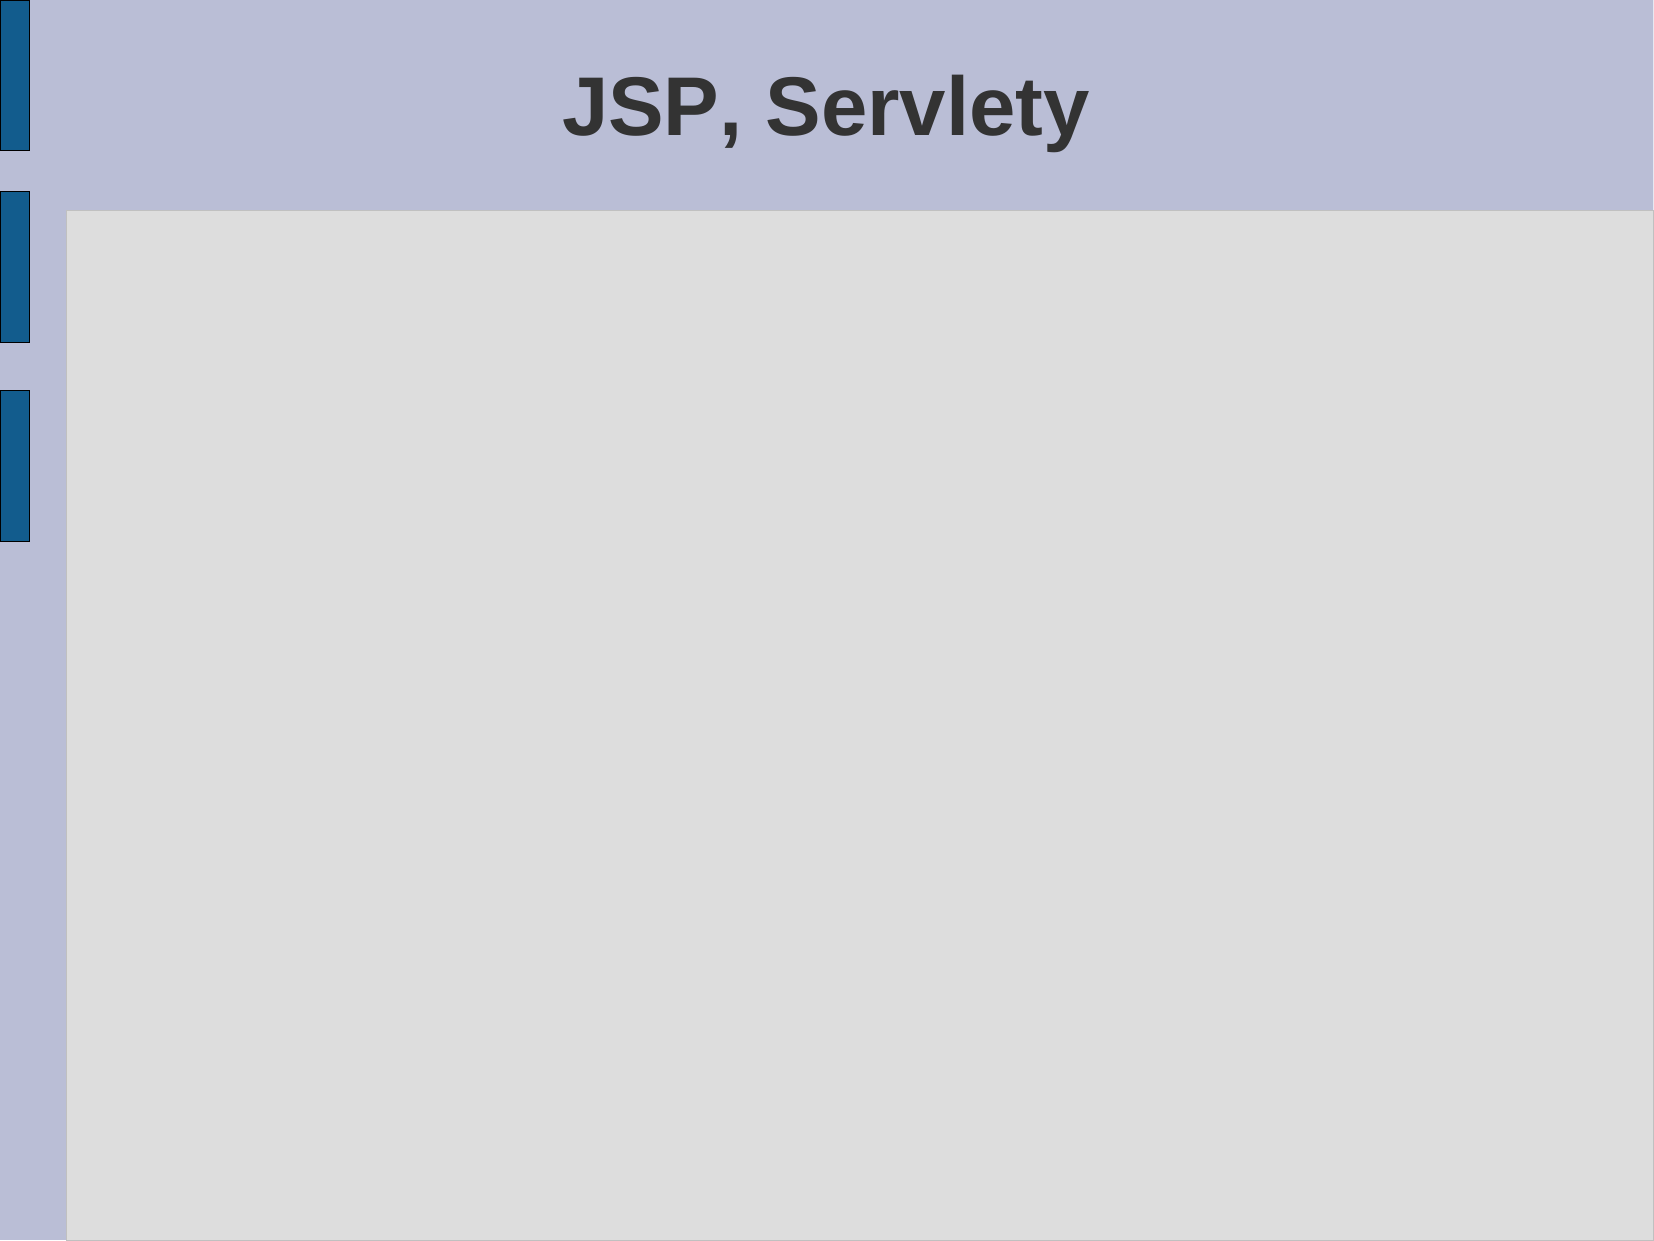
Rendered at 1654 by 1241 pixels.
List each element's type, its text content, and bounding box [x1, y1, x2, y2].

title JSP, Servlety [120, 17, 1533, 196]
